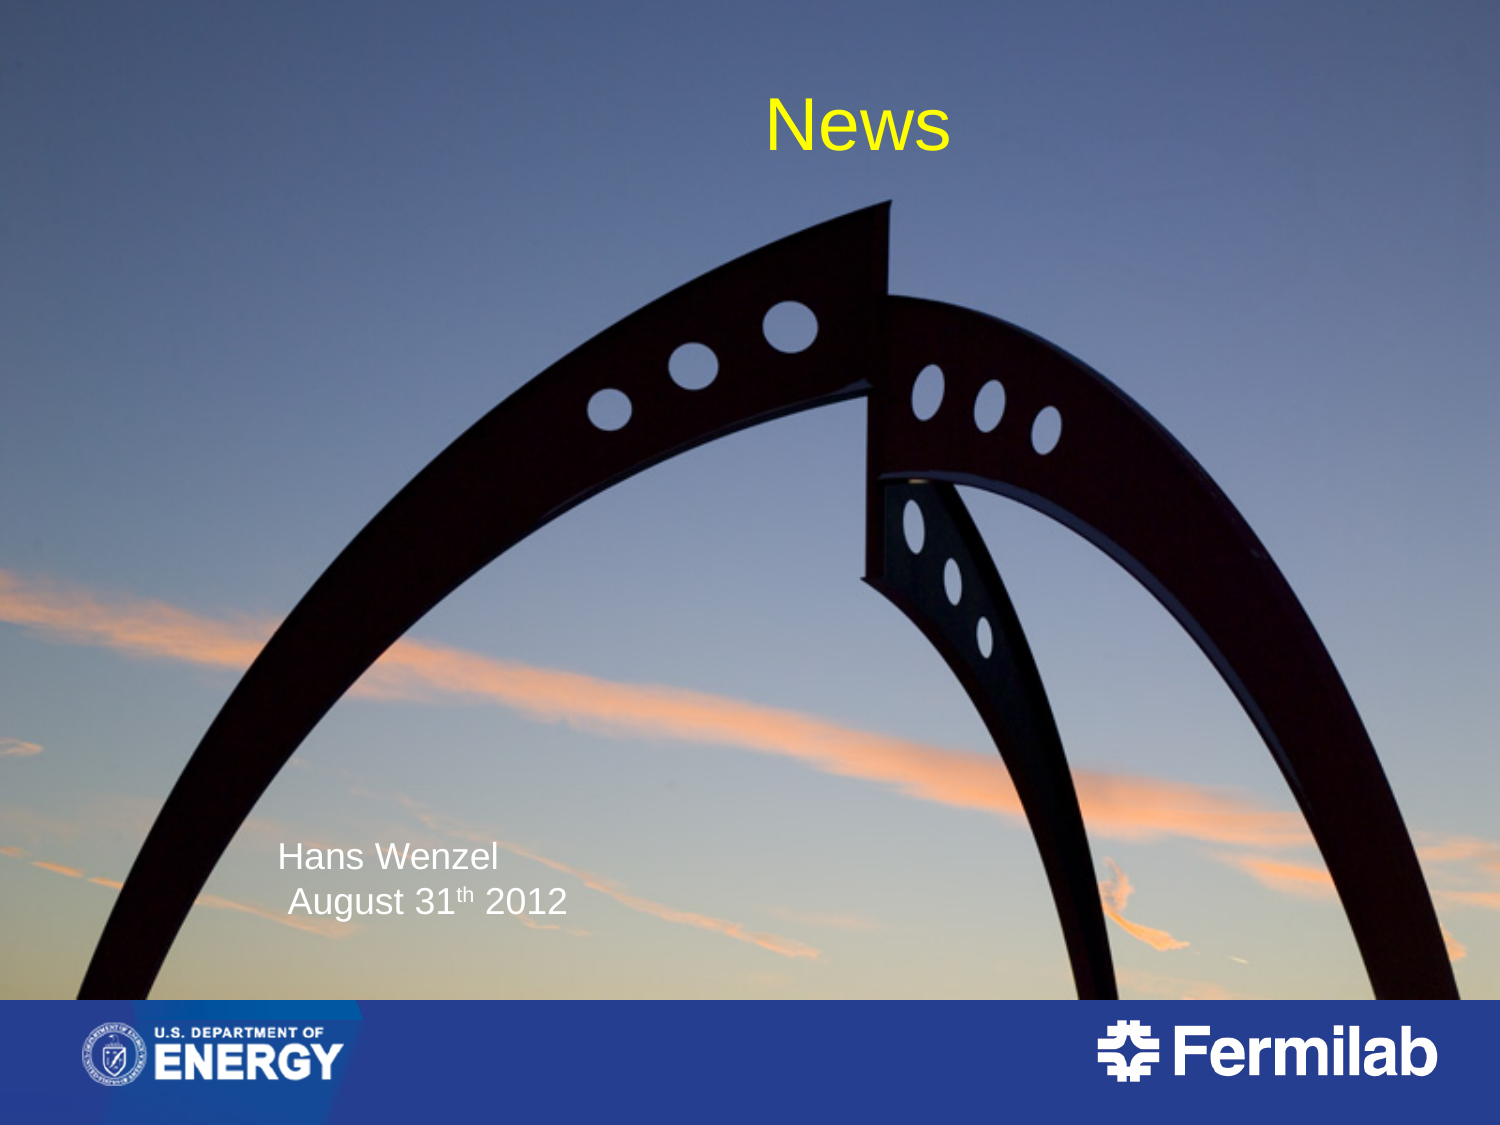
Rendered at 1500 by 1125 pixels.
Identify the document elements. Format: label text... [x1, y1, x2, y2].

text_box Hans Wenzel August 31th 2012 [262, 825, 1163, 1113]
text_box News [750, 75, 1500, 174]
picture [0, 0, 1500, 1125]
